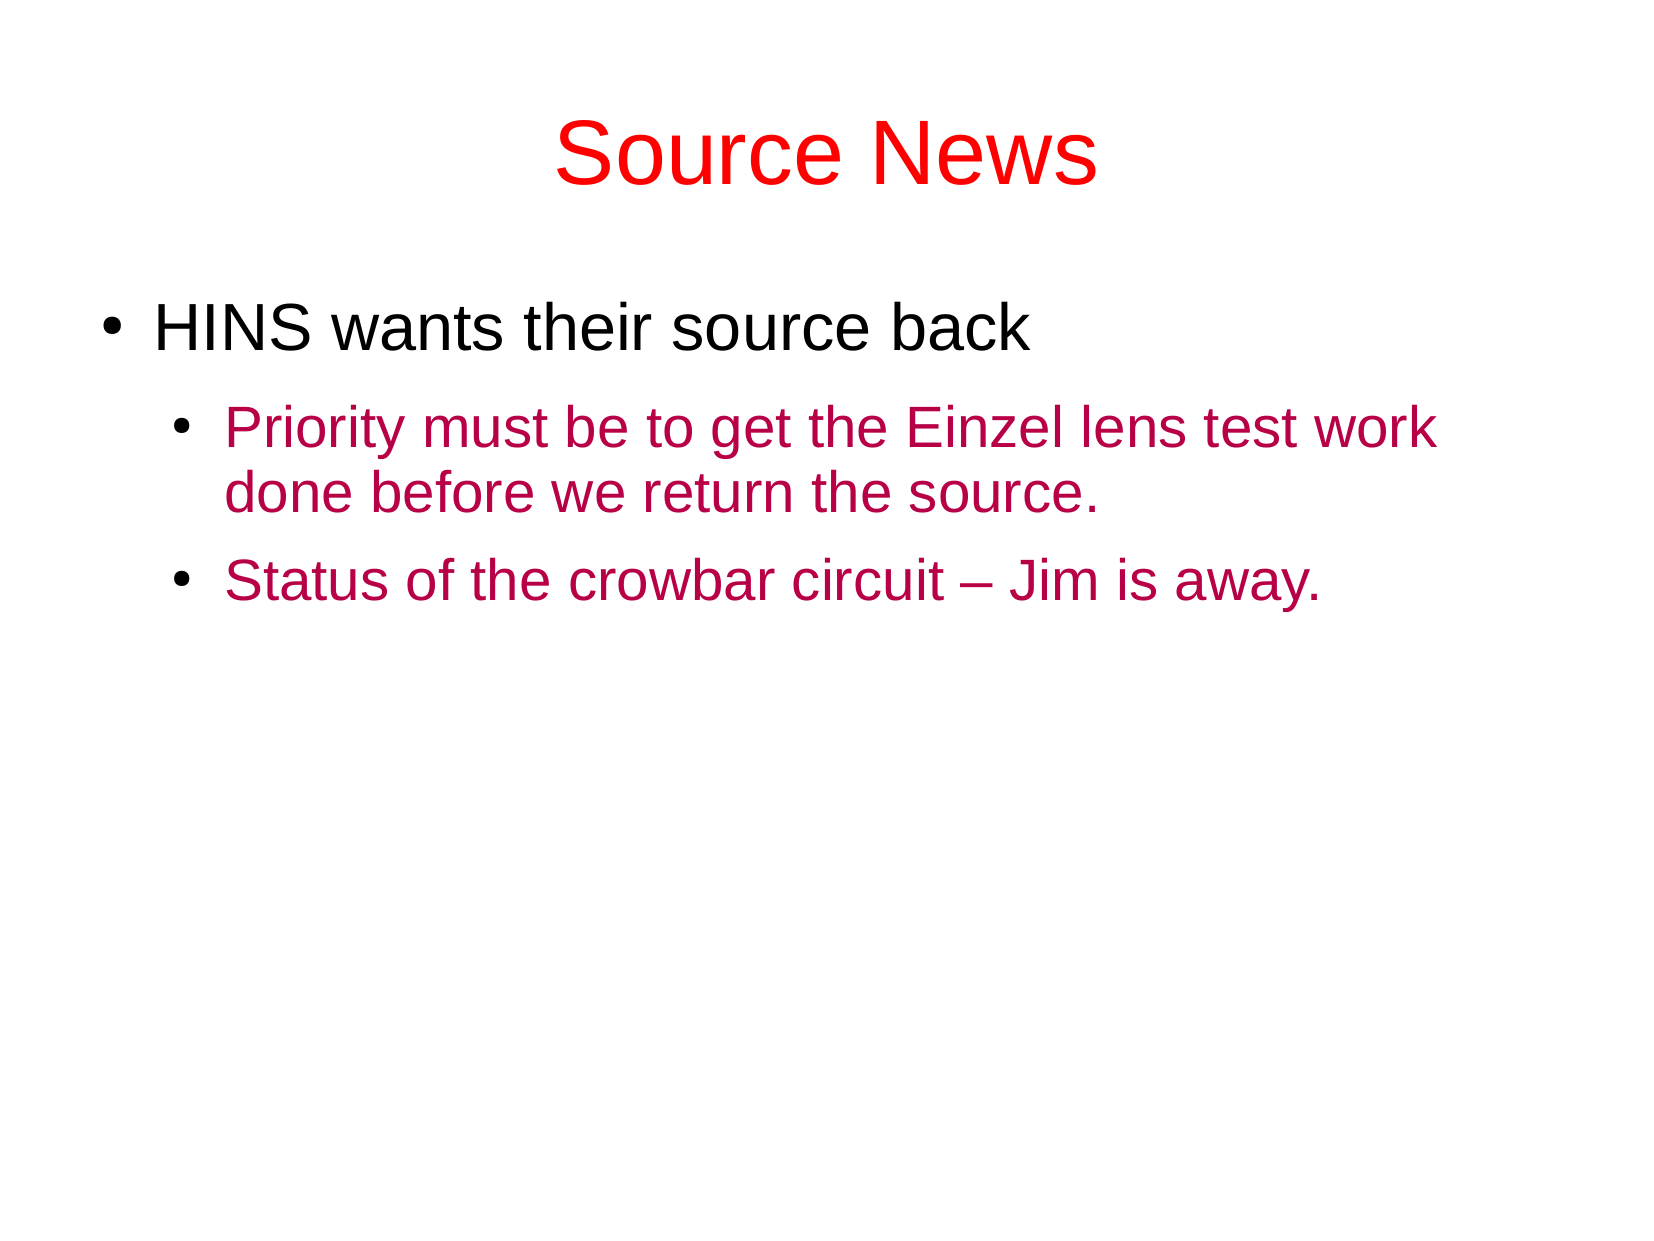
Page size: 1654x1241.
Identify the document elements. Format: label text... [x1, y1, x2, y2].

list HINS wants their source back Priority must be to get the Einzel lens test work done before we return the source. Status of the crowbar circuit – Jim is away. [82, 290, 1571, 1094]
title Source News [82, 49, 1571, 257]
